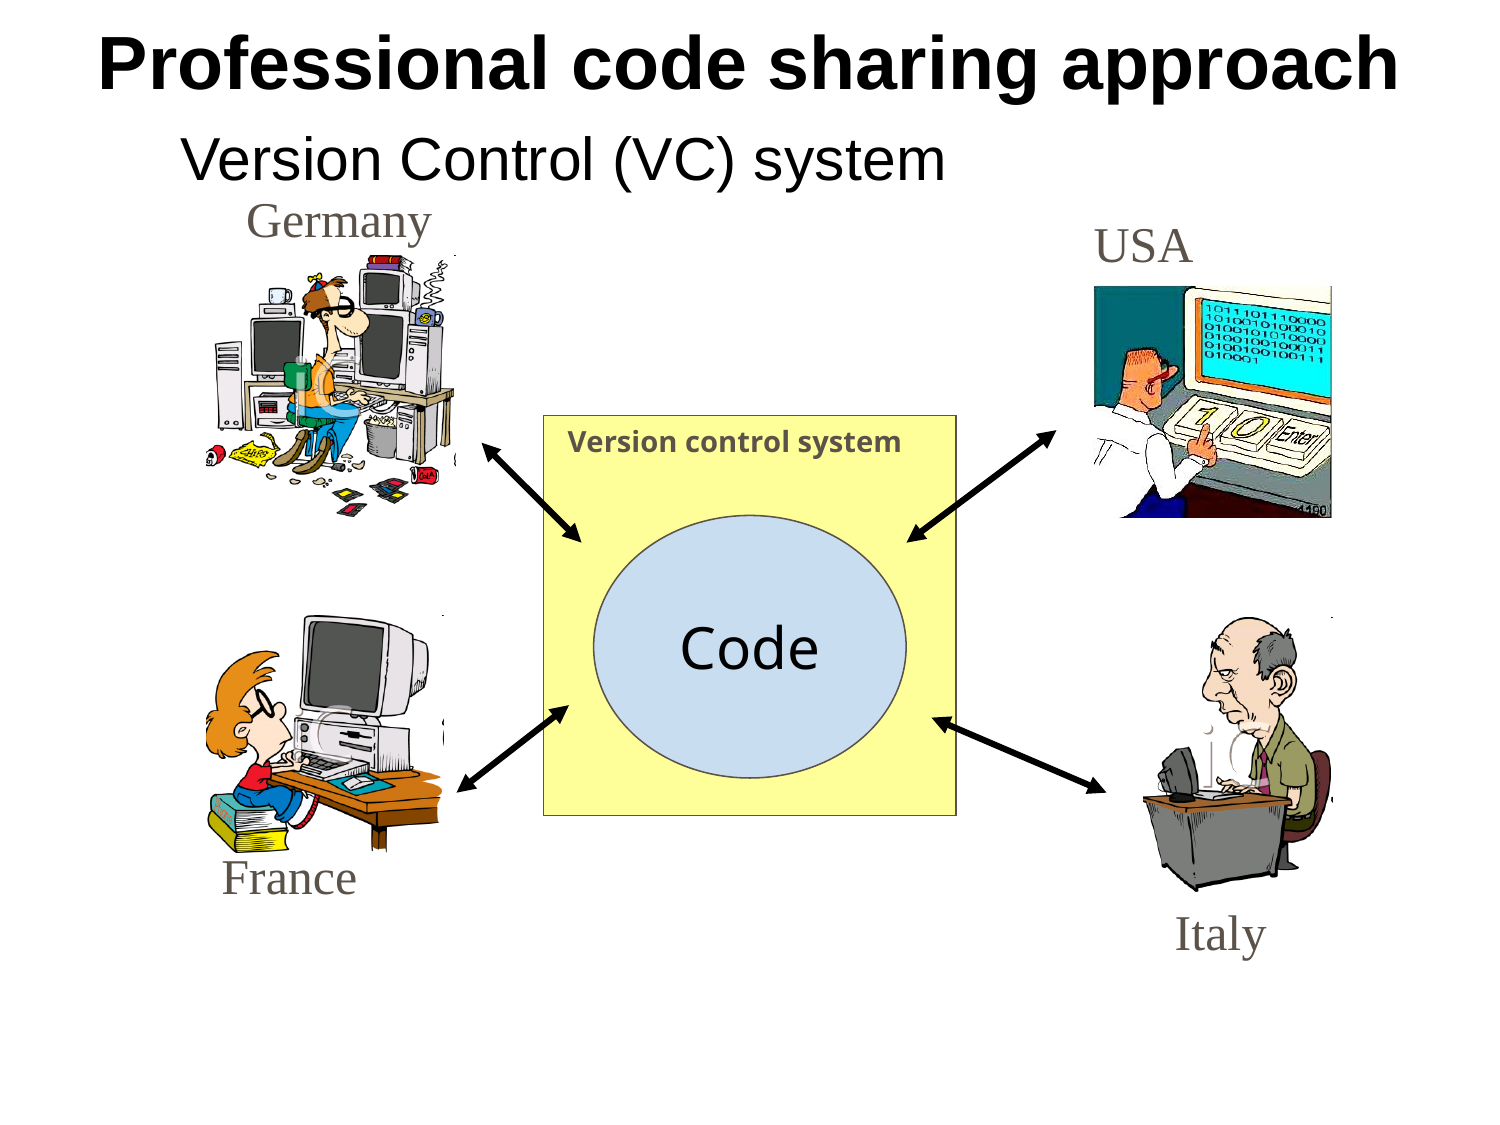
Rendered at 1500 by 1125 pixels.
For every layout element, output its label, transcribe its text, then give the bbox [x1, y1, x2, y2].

text_box Code [593, 515, 907, 778]
text_box France [206, 853, 373, 913]
text_box [543, 415, 957, 816]
text_box Version control system [552, 415, 918, 466]
text_box USA [1078, 205, 1209, 281]
text_box Germany [231, 180, 448, 255]
text_box Italy [1159, 892, 1282, 969]
picture [206, 615, 444, 853]
picture [1093, 285, 1332, 518]
title Professional code sharing approach [75, 9, 1425, 119]
picture [1143, 617, 1333, 892]
list Version Control (VC) system [94, 118, 1415, 213]
picture [206, 255, 456, 517]
